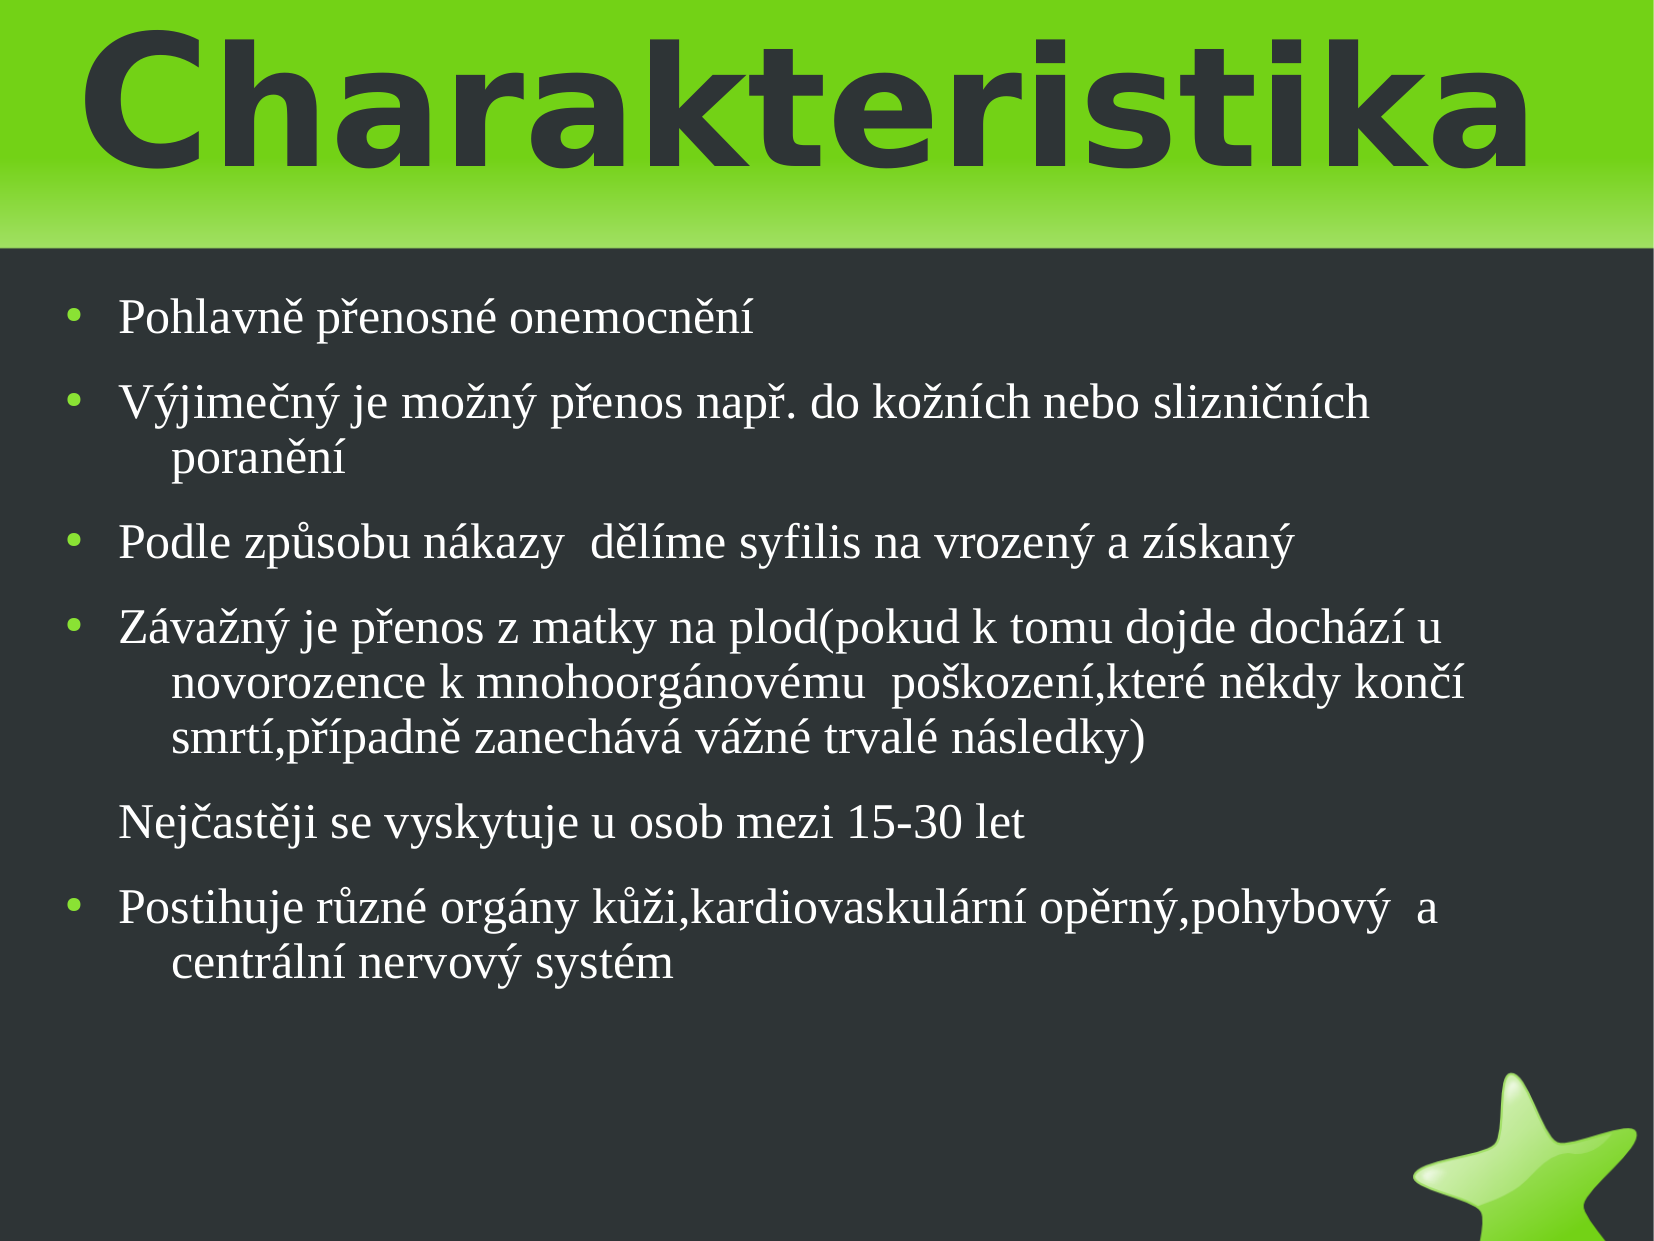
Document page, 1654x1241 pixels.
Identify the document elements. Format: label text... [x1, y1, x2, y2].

list Pohlavně přenosné onemocnění Výjimečný je možný přenos např. do kožních nebo slizničních poranění Podle způsobu nákazy dělíme syfilis na vrozený a získaný Závažný je přenos z matky na plod(pokud k tomu dojde dochází u novorozence k mnohoorgánovému poškození,které někdy končí smrtí,případně zanechává vážné trvalé následky) Nejčastěji se vyskytuje u osob mezi 15-30 let Postihuje různé orgány kůži,kardiovaskulární opěrný,pohybový a centrální nervový systém [29, 288, 1518, 1241]
picture [0, 0, 1654, 1241]
title Charakteristika [76, 0, 1565, 211]
